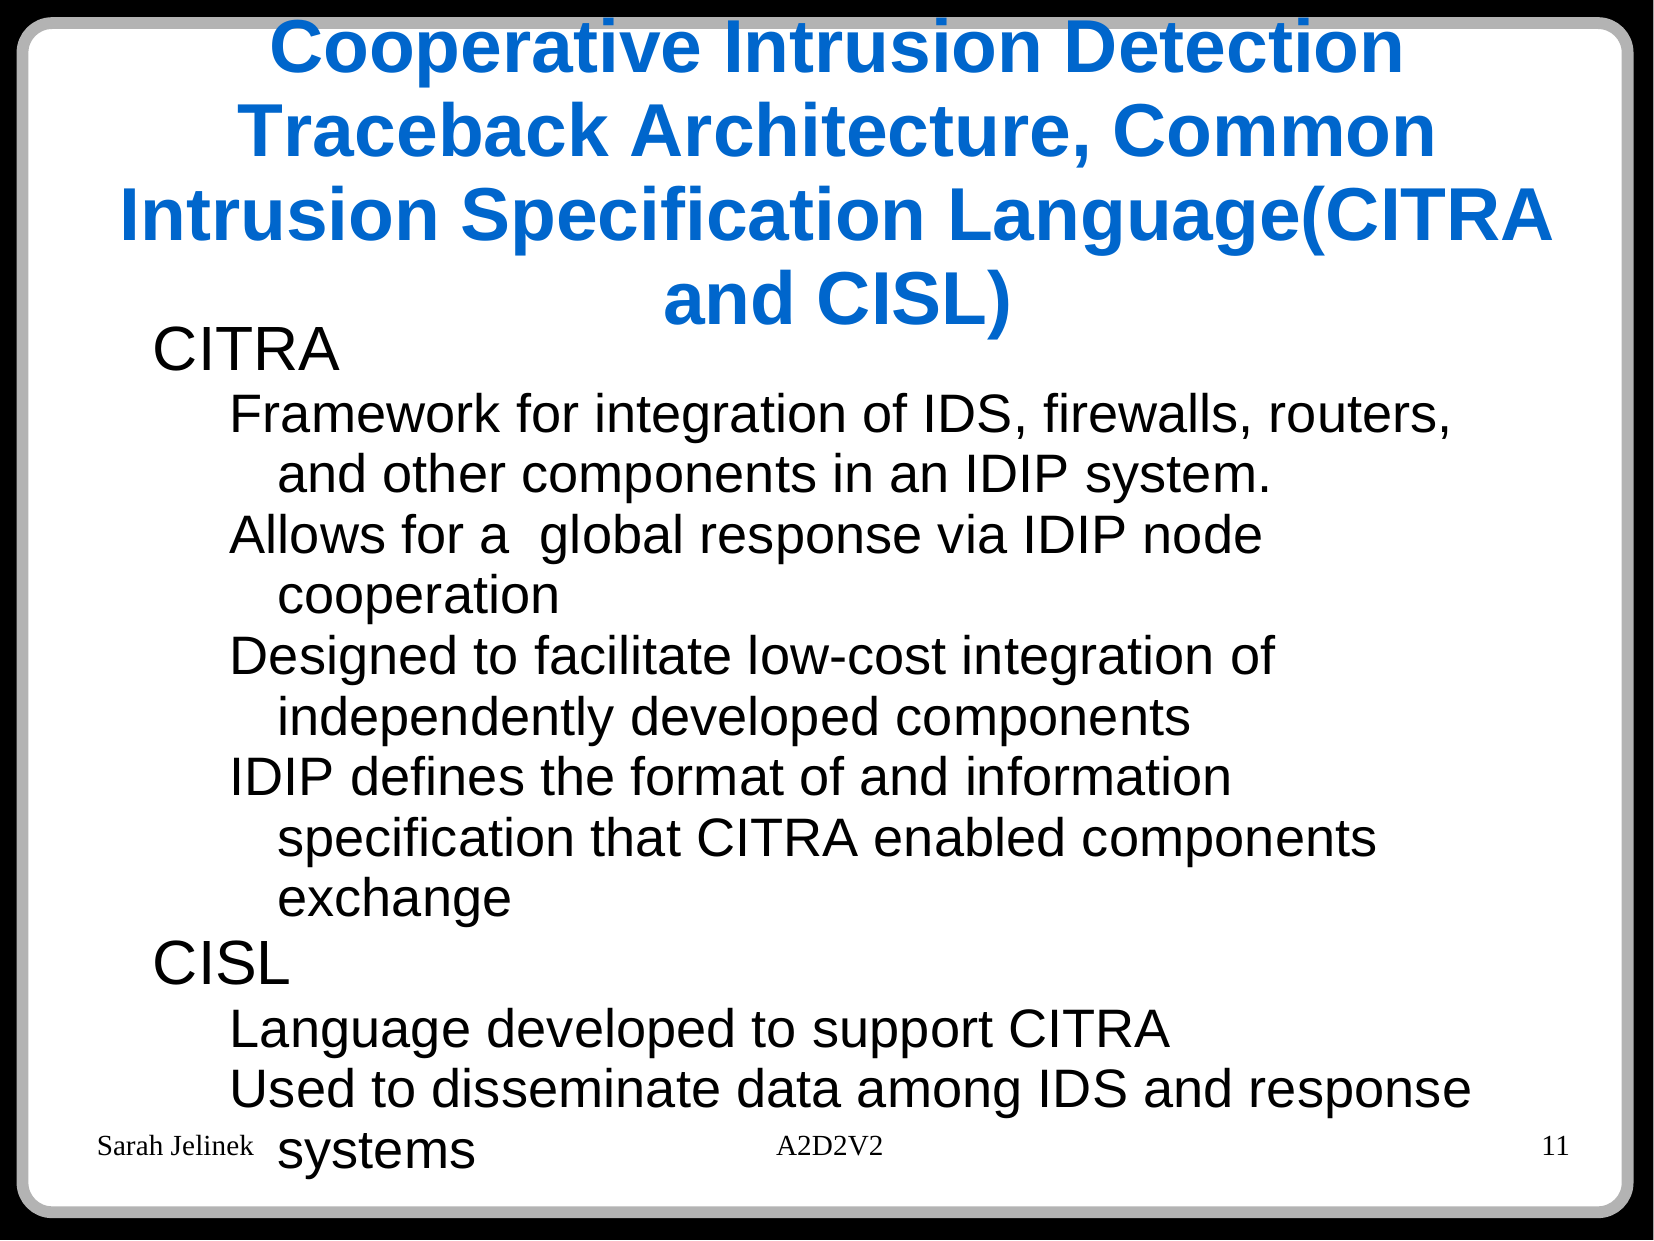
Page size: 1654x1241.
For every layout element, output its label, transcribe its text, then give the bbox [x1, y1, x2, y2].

list CITRA Framework for integration of IDS, firewalls, routers, and other components in an IDIP system. Allows for a global response via IDIP node cooperation Designed to facilitate low-cost integration of independently developed components IDIP defines the format of and information specification that CITRA enabled components exchange CISL Language developed to support CITRA Used to disseminate data among IDS and response systems [135, 313, 1548, 1180]
title Cooperative Intrusion Detection Traceback Architecture, Common Intrusion Specification Language(CITRA and CISL) [83, 46, 1593, 299]
